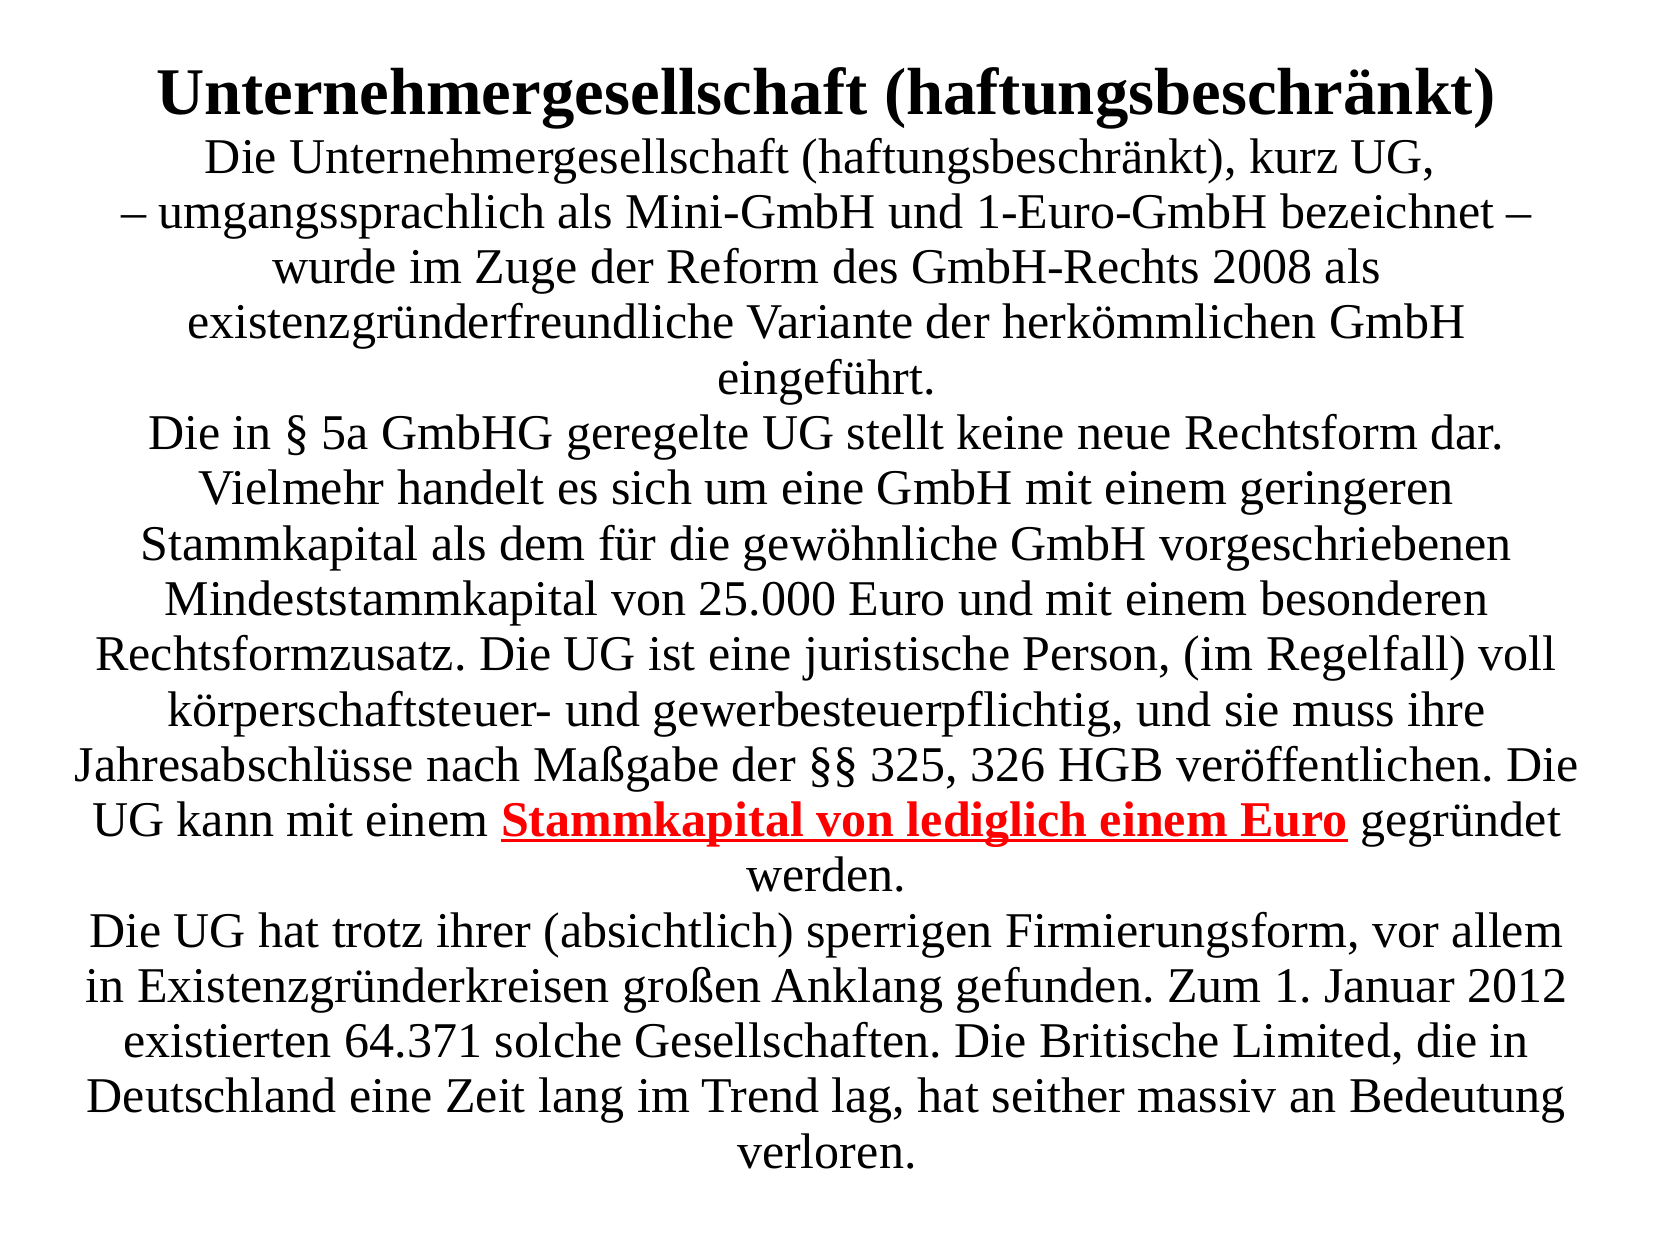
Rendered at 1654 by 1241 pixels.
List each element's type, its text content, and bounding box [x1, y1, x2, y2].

text_box Unternehmergesellschaft (haftungsbeschränkt) Die Unternehmergesellschaft (haftungsbeschränkt), kurz UG, – umgangssprachlich als Mini-GmbH und 1-Euro-GmbH bezeichnet – wurde im Zuge der Reform des GmbH-Rechts 2008 als existenzgründerfreundliche Variante der herkömmlichen GmbH eingeführt. Die in § 5a GmbHG geregelte UG stellt keine neue Rechtsform dar. Vielmehr handelt es sich um eine GmbH mit einem geringeren Stammkapital als dem für die gewöhnliche GmbH vorgeschriebenen Mindeststammkapital von 25.000 Euro und mit einem besonderen Rechtsformzusatz. Die UG ist eine juristische Person, (im Regelfall) voll körperschaftsteuer- und gewerbesteuerpflichtig, und sie muss ihre Jahresabschlüsse nach Maßgabe der §§ 325, 326 HGB veröffentlichen. Die UG kann mit einem Stammkapital von lediglich einem Euro gegründet werden. Die UG hat trotz ihrer (absichtlich) sperrigen Firmierungsform, vor allem in Existenzgründerkreisen großen Anklang gefunden. Zum 1. Januar 2012 existierten 64.371 solche Gesellschaften. Die Britische Limited, die in Deutschland eine Zeit lang im Trend lag, hat seither massiv an Bedeutung verloren. [59, 47, 1595, 1187]
